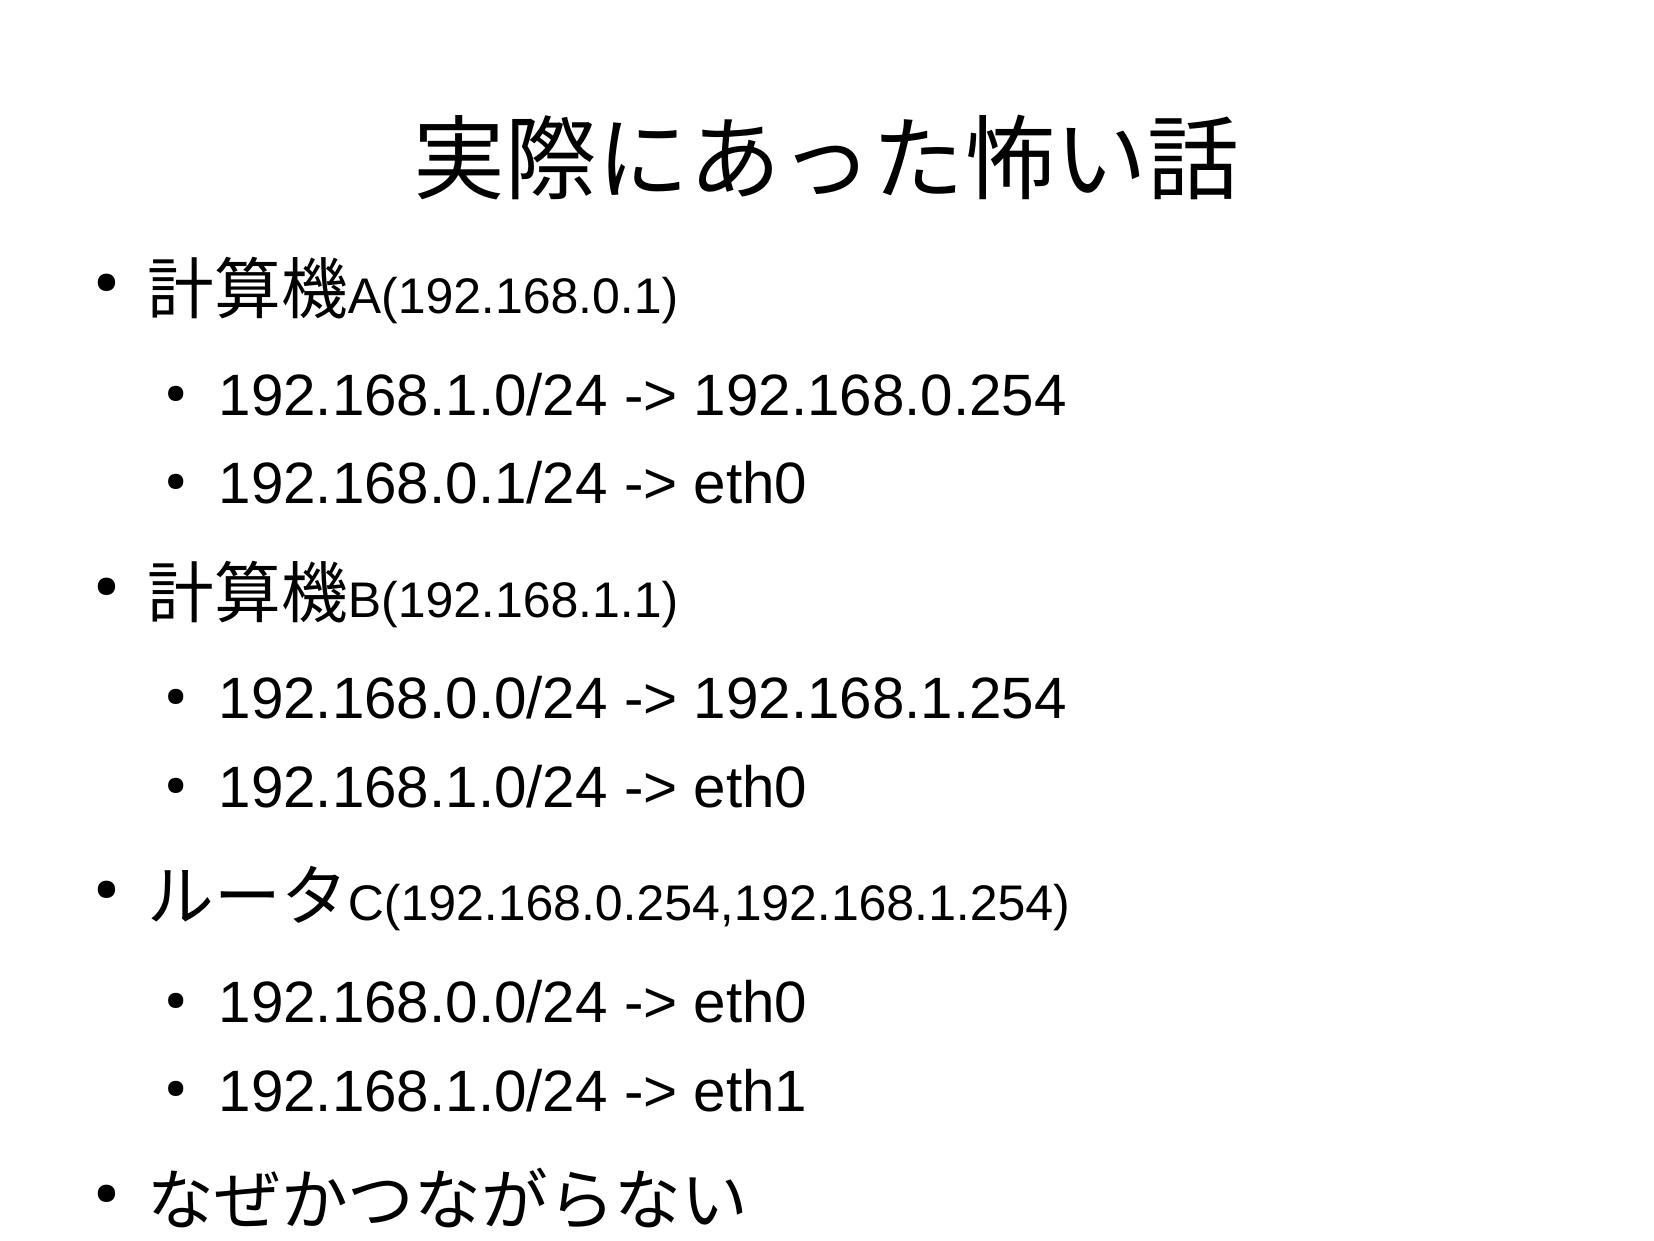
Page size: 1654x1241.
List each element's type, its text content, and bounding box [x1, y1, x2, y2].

title 実際にあった怖い話 [82, 49, 1571, 257]
list 計算機A(192.168.0.1) 192.168.1.0/24 -> 192.168.0.254 192.168.0.1/24 -> eth0 計算機B(192.168.1.1) 192.168.0.0/24 -> 192.168.1.254 192.168.1.0/24 -> eth0 ルータC(192.168.0.254,192.168.1.254) 192.168.0.0/24 -> eth0 192.168.1.0/24 -> eth1 なぜかつながらない [76, 236, 1565, 1196]
